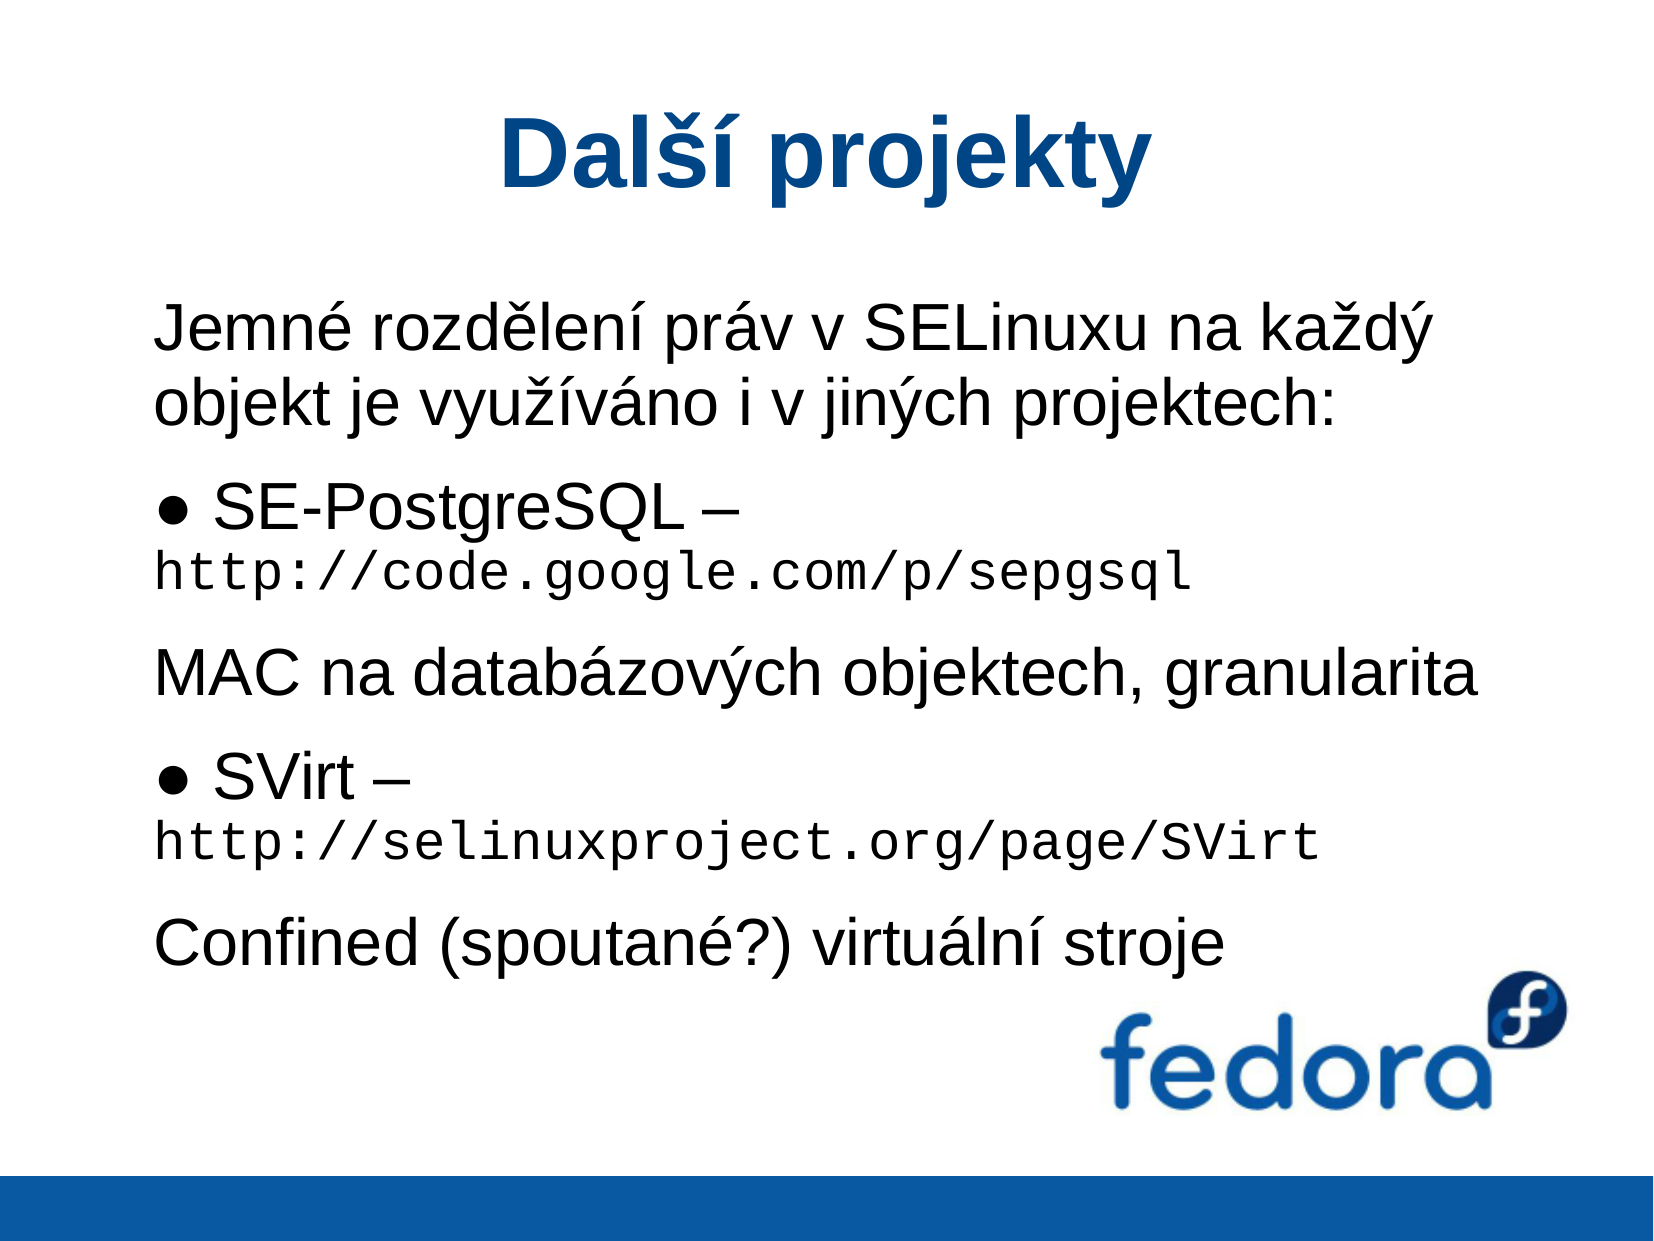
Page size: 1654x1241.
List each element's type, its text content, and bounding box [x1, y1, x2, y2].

picture [0, 1176, 1654, 1241]
list Jemné rozdělení práv v SELinuxu na každý objekt je využíváno i v jiných projektech: ● SE-PostgreSQL – http://code.google.com/p/sepgsql MAC na databázových objektech, granularita ● SVirt – http://selinuxproject.org/page/SVirt Confined (spoutané?) virtuální stroje [82, 290, 1571, 1095]
picture [1087, 959, 1576, 1125]
title Další projekty [82, 56, 1571, 250]
